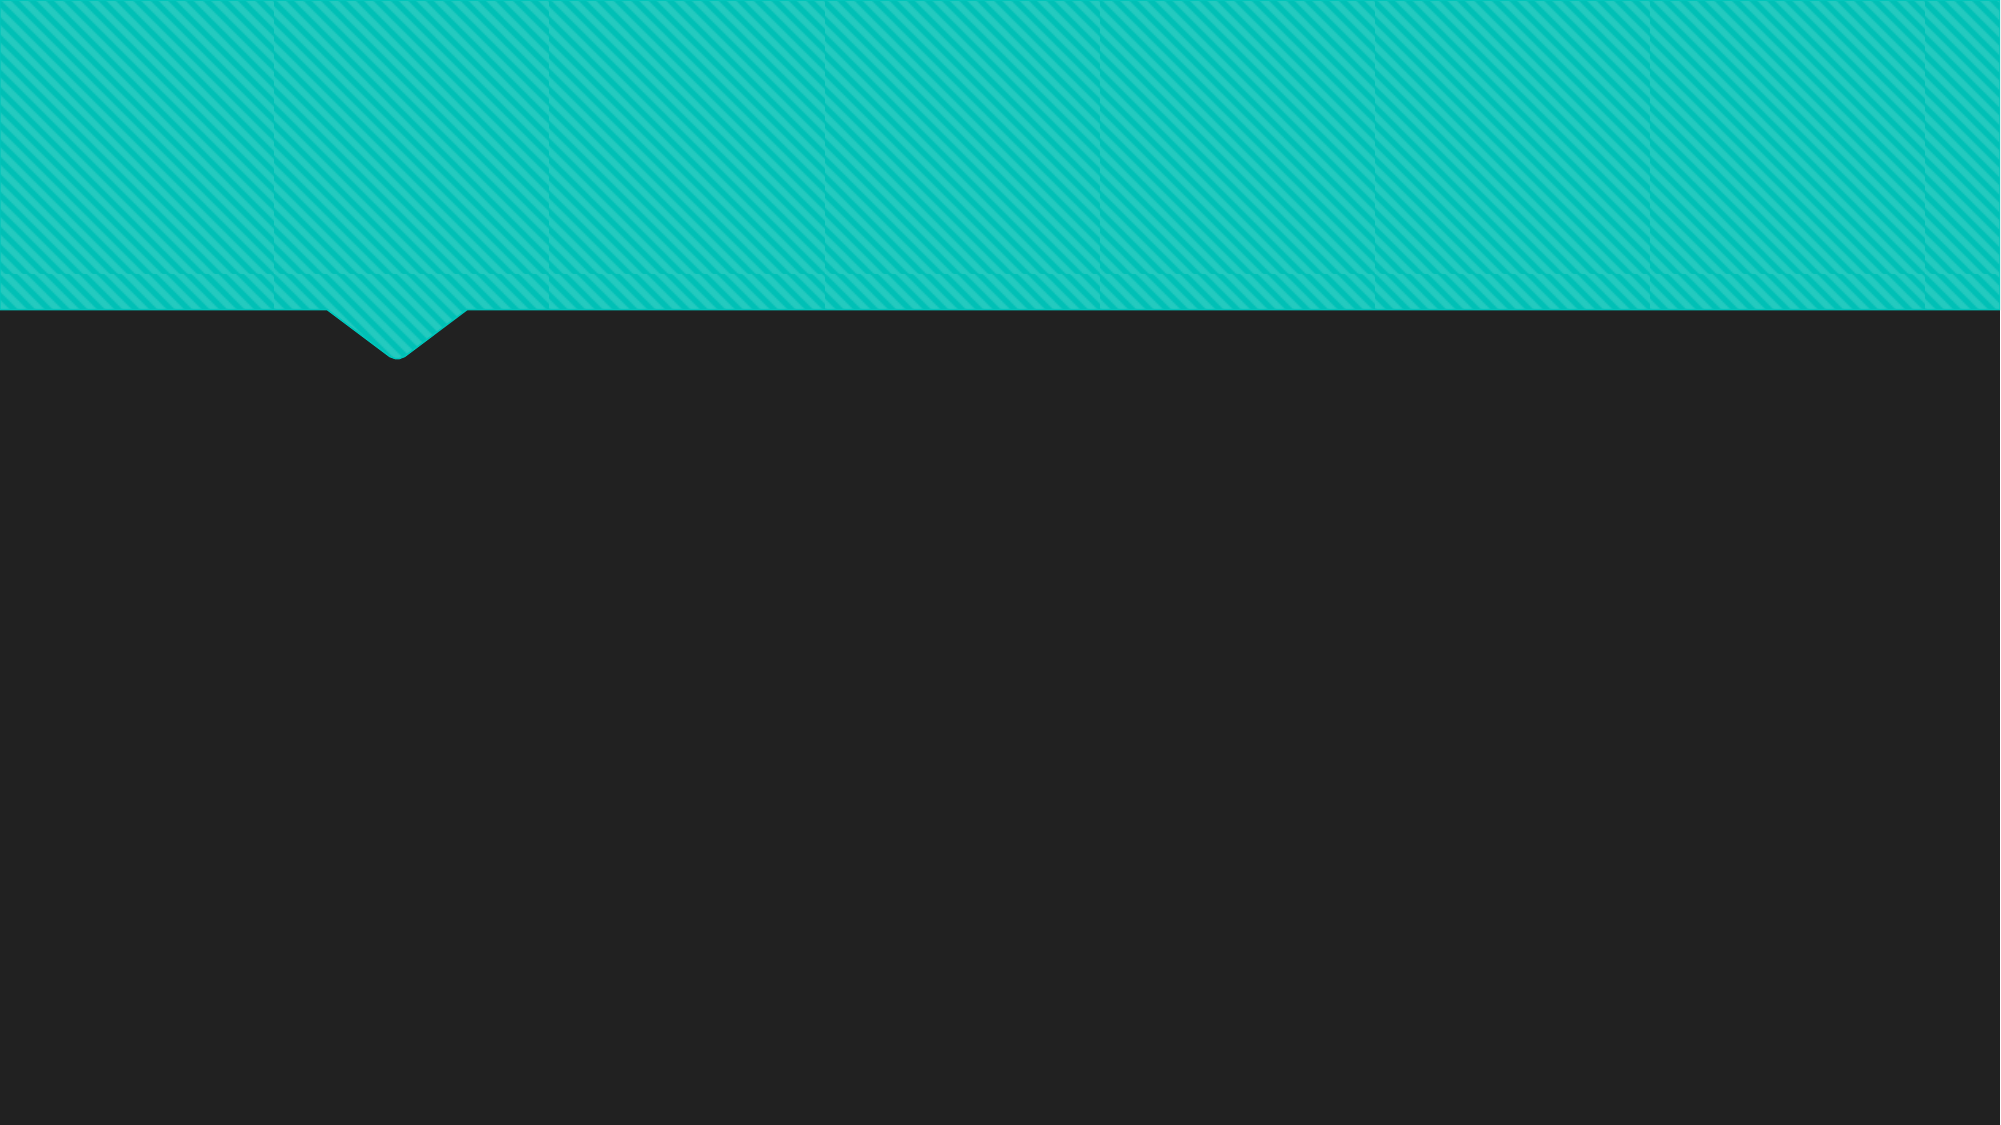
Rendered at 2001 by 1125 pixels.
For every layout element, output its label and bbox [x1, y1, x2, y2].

picture [148, 92, 1852, 1052]
